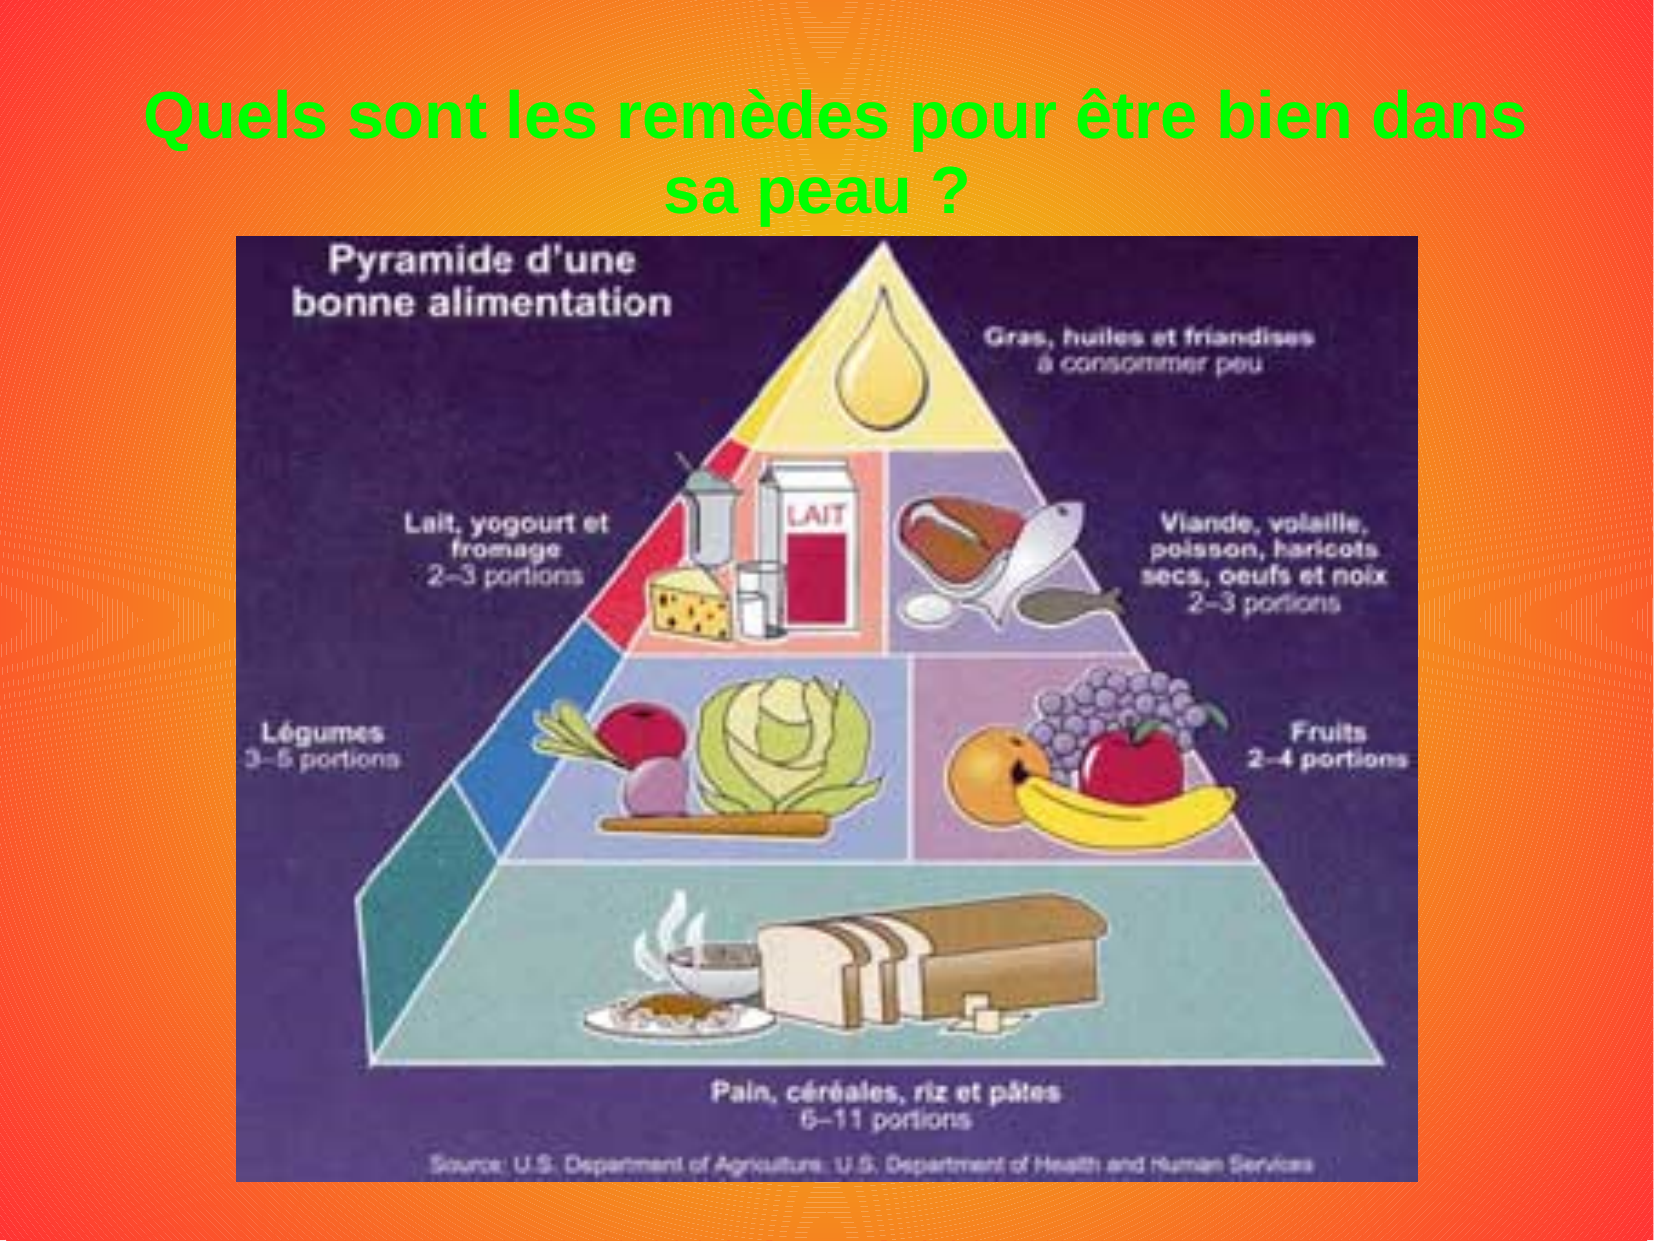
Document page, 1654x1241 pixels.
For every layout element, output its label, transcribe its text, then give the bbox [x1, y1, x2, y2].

picture [236, 236, 1418, 1182]
title Quels sont les remèdes pour être bien dans sa peau ? [82, 49, 1571, 257]
